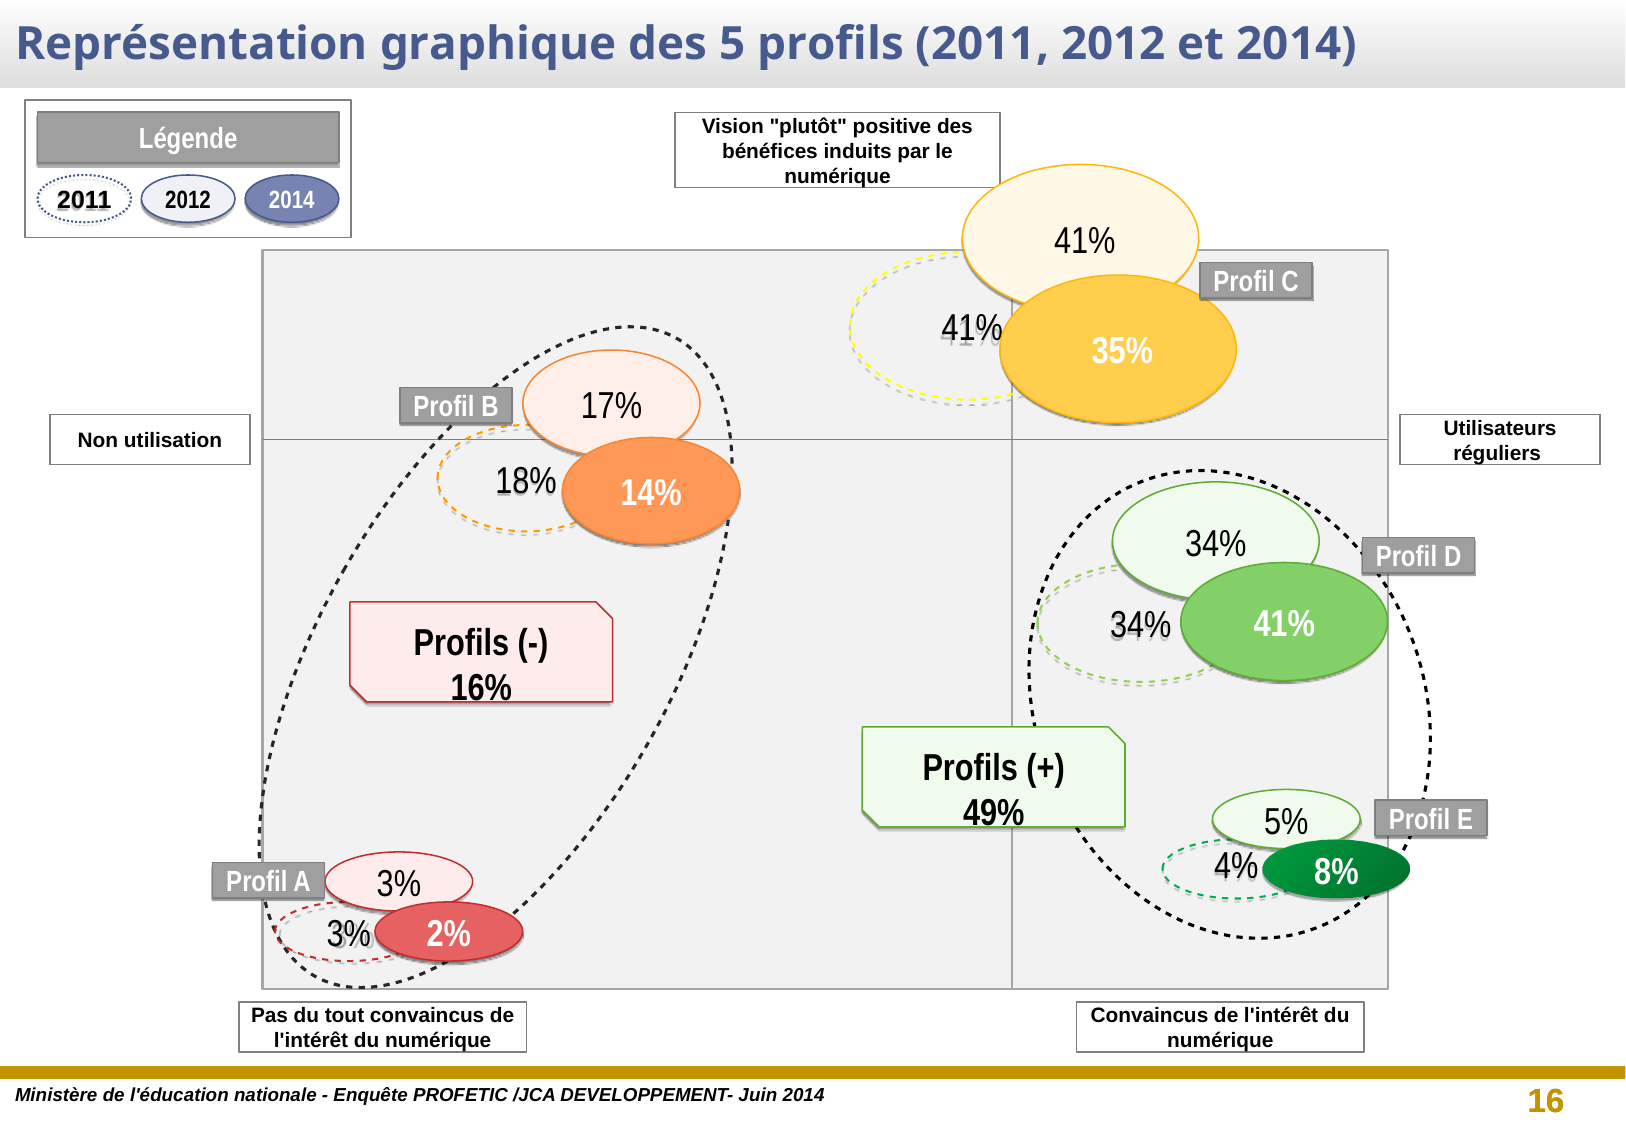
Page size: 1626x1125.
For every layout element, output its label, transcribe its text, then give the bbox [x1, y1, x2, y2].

text_box Non utilisation [50, 414, 250, 464]
text_box 34% [1112, 481, 1320, 598]
text_box 5% [1212, 789, 1361, 849]
text_box 4% [1162, 839, 1286, 899]
text_box Pas du tout convaincus de l'intérêt du numérique [239, 1002, 526, 1052]
text_box [1013, 250, 1388, 439]
text_box 14% [562, 437, 740, 544]
text_box Profils (+) 49% [862, 726, 1126, 827]
text_box Profil B [399, 387, 513, 423]
text_box [263, 250, 1011, 439]
text_box 41% [849, 251, 1023, 400]
text_box Convaincus de l'intérêt du numérique [1076, 1002, 1364, 1052]
text_box 41% [962, 164, 1199, 304]
text_box 2% [375, 901, 523, 962]
text_box 3% [275, 902, 398, 962]
text_box 3% [326, 851, 473, 911]
text_box Profil D [1362, 537, 1475, 573]
text_box 34% [1037, 565, 1214, 682]
text_box 17% [522, 350, 701, 454]
text_box [263, 440, 1011, 989]
title Représentation graphique des 5 profils (2011, 2012 et 2014) [0, 0, 1625, 88]
text_box 2011 [37, 174, 132, 223]
text_box Vision "plutôt" positive des bénéfices induits par le numérique [675, 112, 1000, 188]
text_box 18% [437, 425, 585, 532]
text_box 8% [1262, 839, 1411, 899]
text_box Utilisateurs réguliers [1400, 414, 1600, 464]
text_box 2014 [245, 174, 339, 223]
text_box Profils (-) 16% [349, 601, 613, 702]
text_box Profil E [1374, 800, 1488, 836]
text_box Profil C [1200, 262, 1313, 298]
text_box Profil A [212, 862, 325, 898]
text_box [1013, 440, 1388, 989]
text_box 41% [994, 326, 999, 338]
text_box 41% [1180, 562, 1388, 681]
text_box 2012 [141, 174, 236, 223]
text_box Ministère de l'éducation nationale - Enquête PROFETIC /JCA DEVELOPPEMENT- Juin 2014 [0, 1074, 1501, 1125]
text_box 35% [999, 275, 1237, 423]
text_box Légende [37, 112, 339, 163]
text_box 16 [1512, 1071, 1625, 1125]
